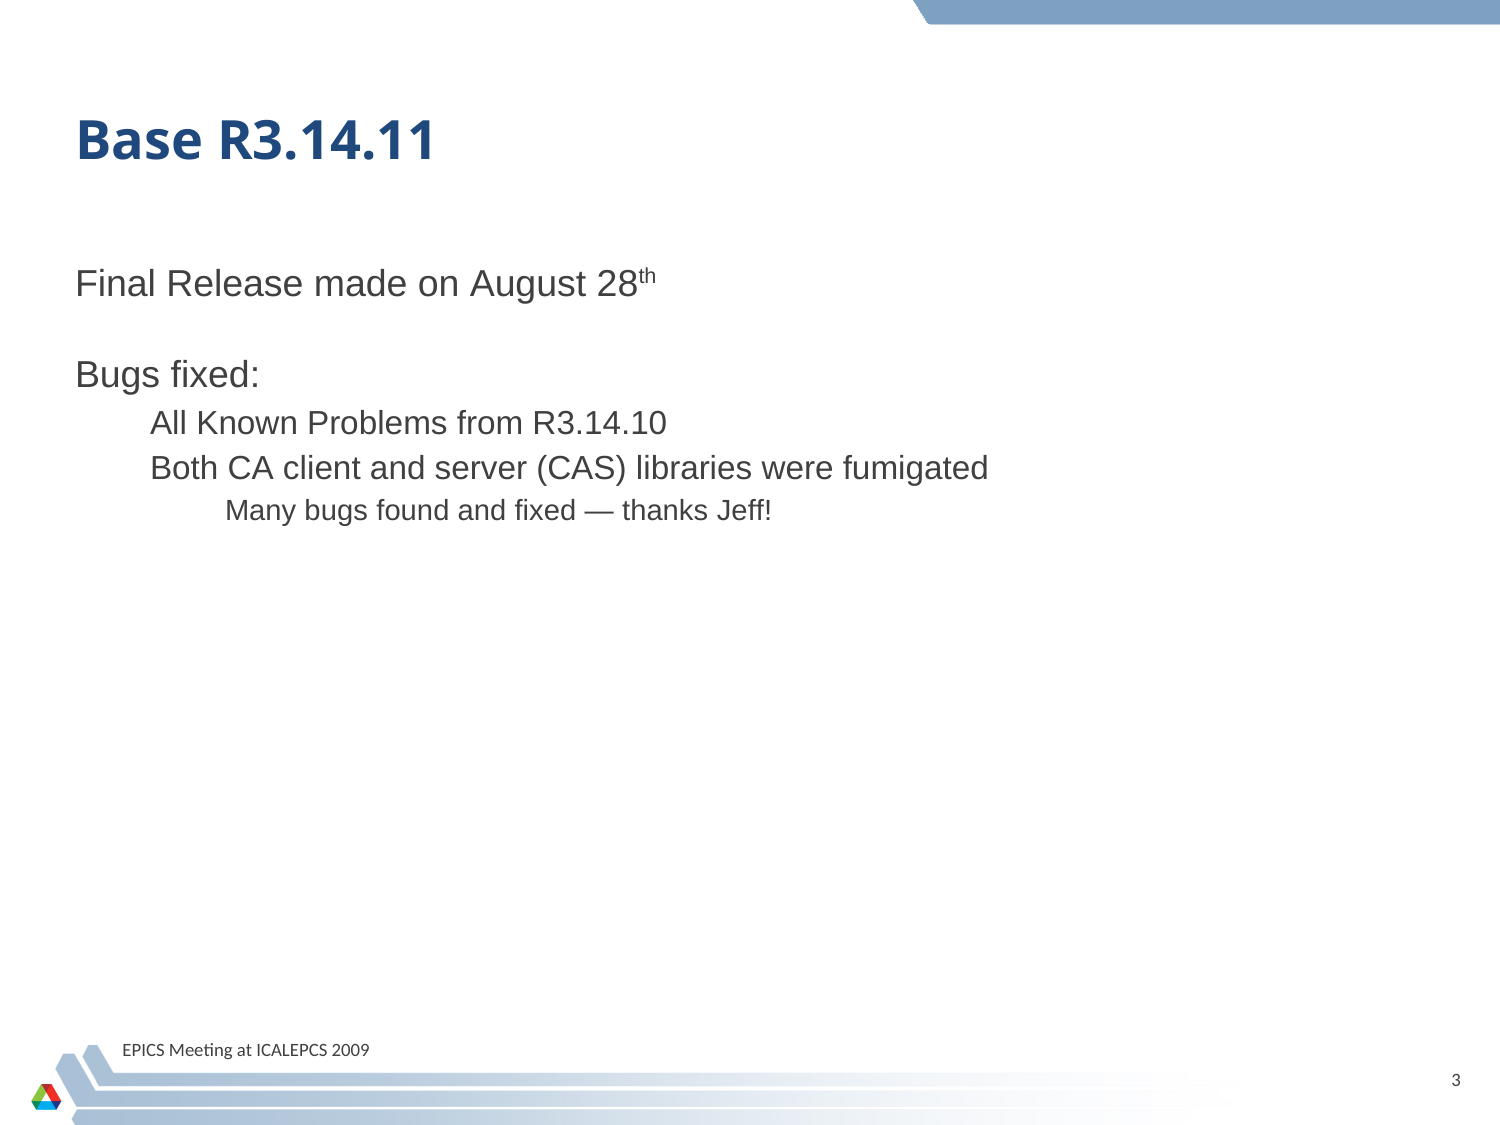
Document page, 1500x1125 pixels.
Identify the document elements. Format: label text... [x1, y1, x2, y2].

list Final Release made on August 28th Bugs fixed: All Known Problems from R3.14.10 Both CA client and server (CAS) libraries were fumigated Many bugs found and fixed — thanks Jeff! [75, 262, 1426, 529]
title Base R3.14.11 [75, 45, 1426, 233]
picture [0, 1037, 1500, 1125]
picture [0, 0, 1500, 26]
